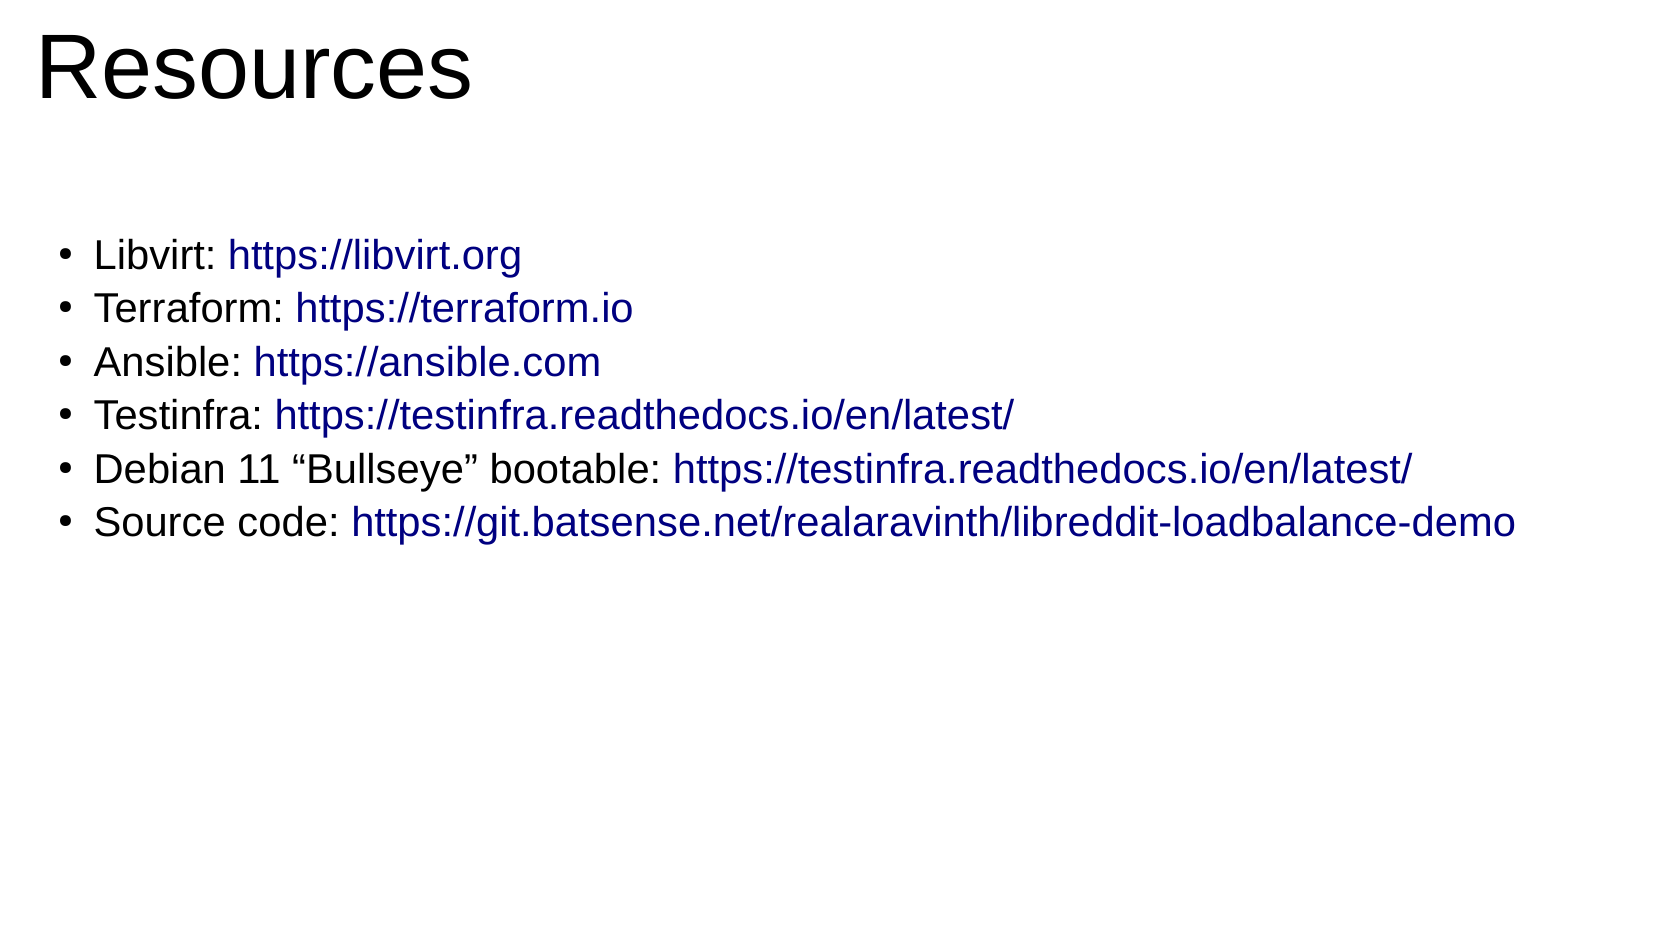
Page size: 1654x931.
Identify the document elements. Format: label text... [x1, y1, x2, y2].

title Resources [35, 0, 1576, 413]
subtitle Libvirt: https://libvirt.org Terraform: https://terraform.io Ansible: https://ansible.com Testinfra: https://testinfra.readthedocs.io/en/latest/ Debian 11 “Bullseye” bootable: https://testinfra.readthedocs.io/en/latest/ Source code: https://git.batsense.net/realaravinth/libreddit-loadbalance-demo [58, 197, 1596, 733]
